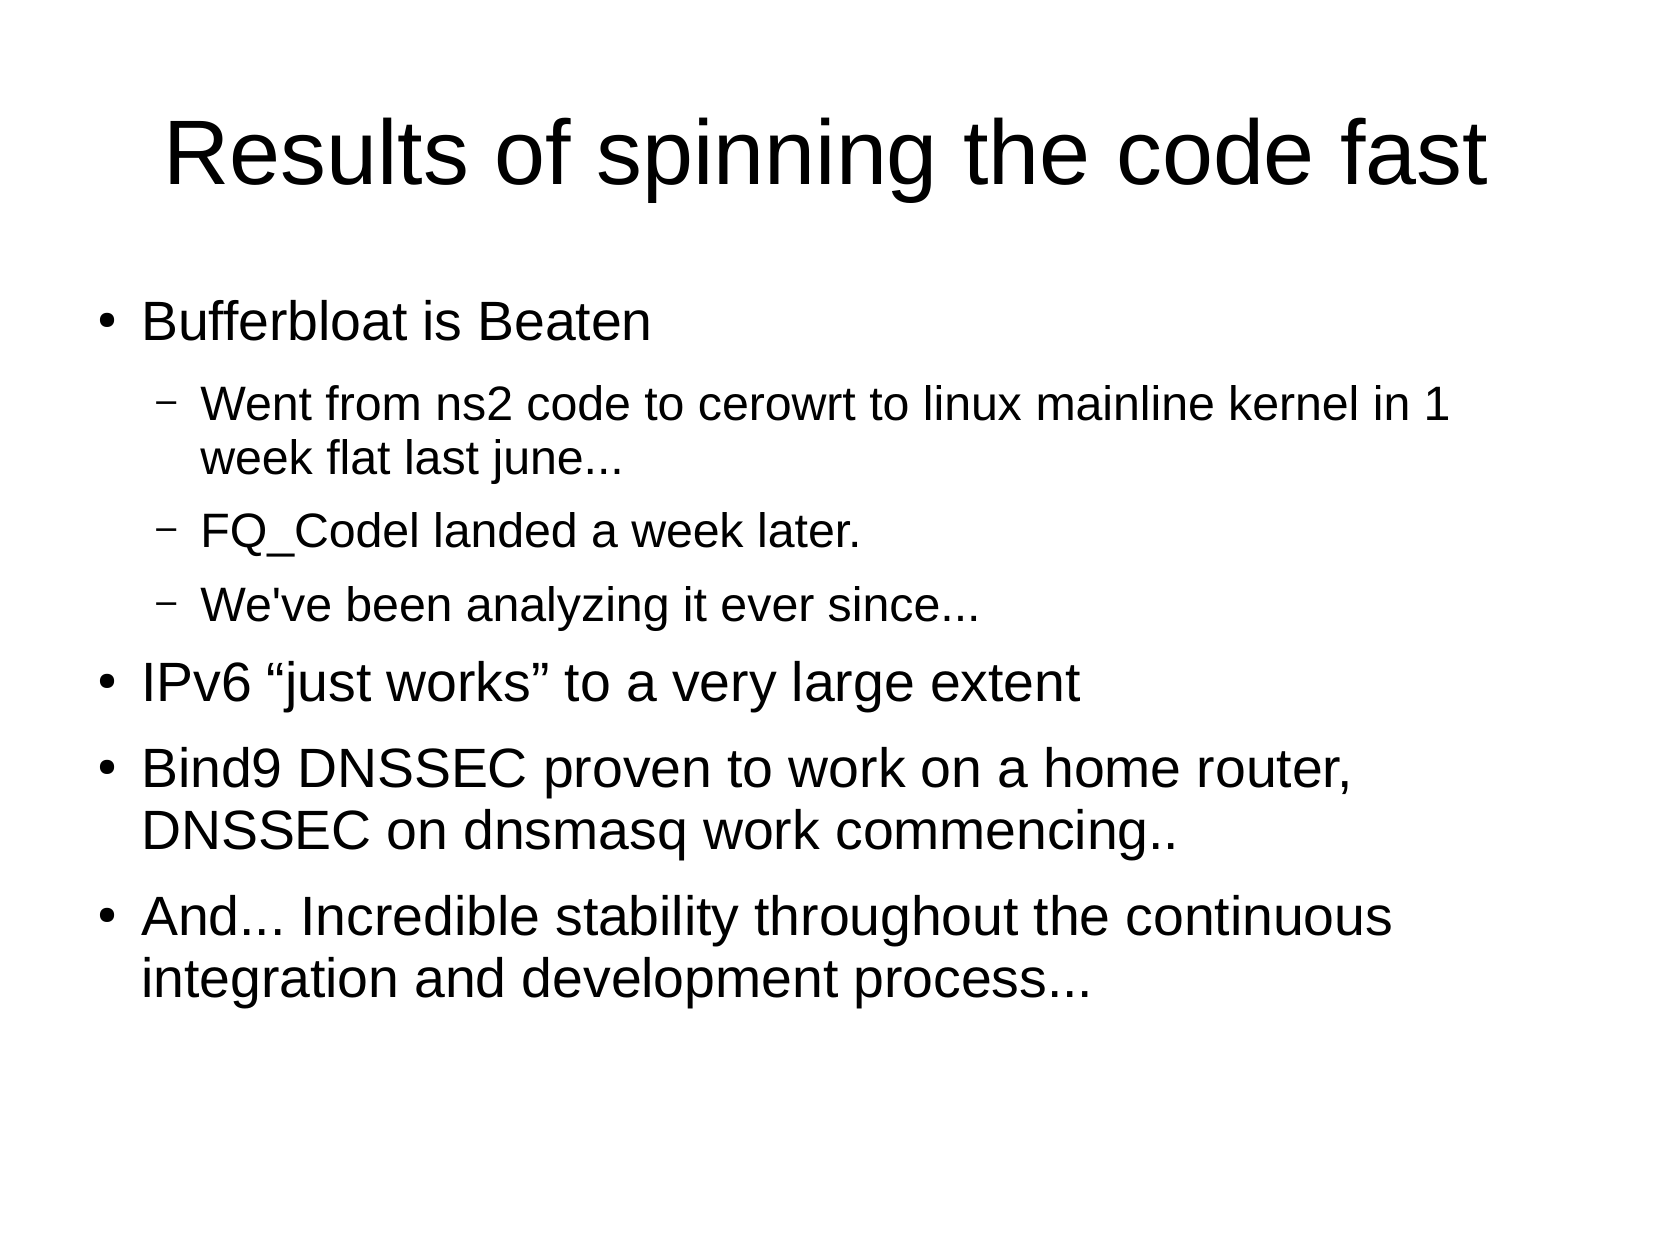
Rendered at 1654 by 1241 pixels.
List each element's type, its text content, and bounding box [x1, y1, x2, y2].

list Bufferbloat is Beaten Went from ns2 code to cerowrt to linux mainline kernel in 1 week flat last june... FQ_Codel landed a week later. We've been analyzing it ever since... IPv6 “just works” to a very large extent Bind9 DNSSEC proven to work on a home router, DNSSEC on dnsmasq work commencing.. And... Incredible stability throughout the continuous integration and development process... [82, 290, 1538, 1010]
title Results of spinning the code fast [82, 49, 1571, 257]
